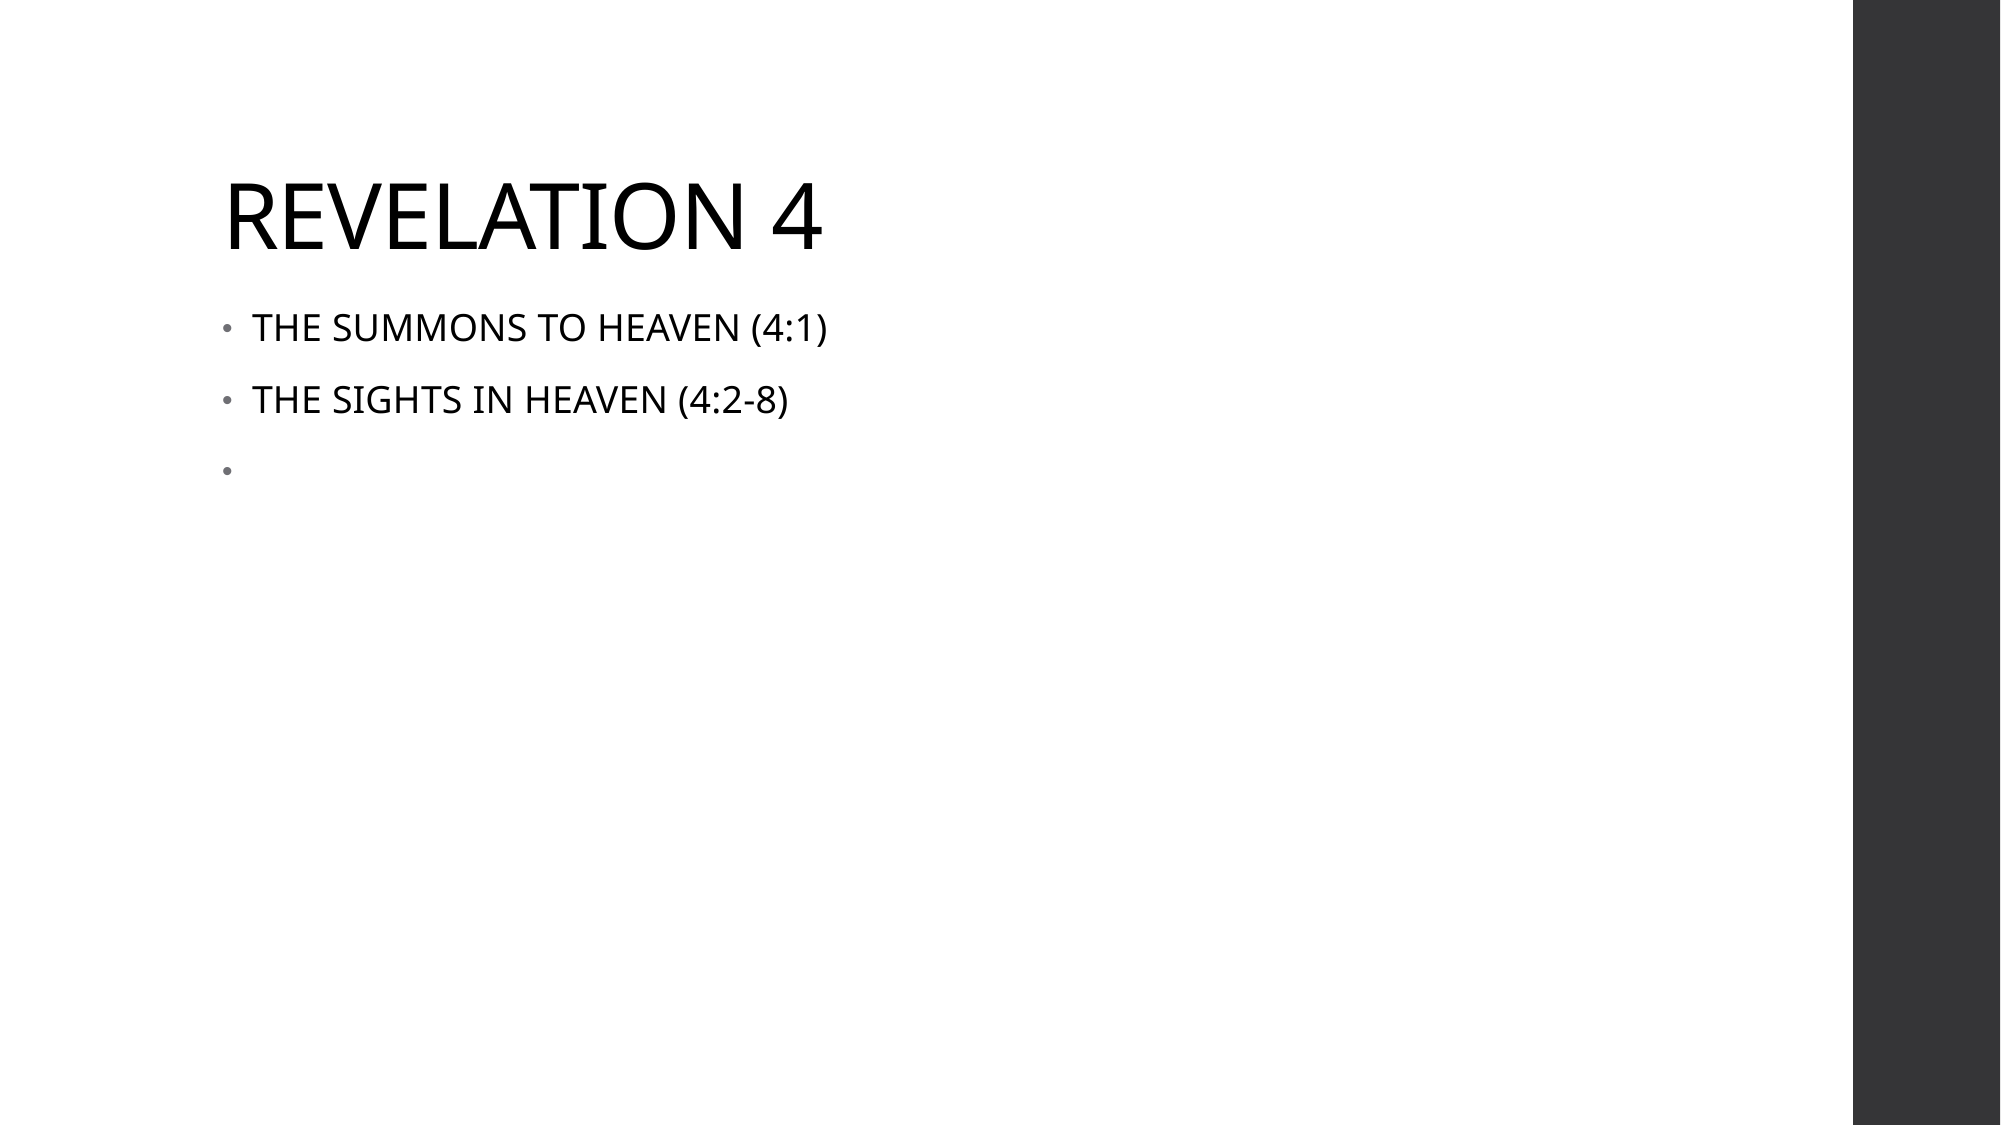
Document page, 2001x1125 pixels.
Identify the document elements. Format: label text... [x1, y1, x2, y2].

list THE SUMMONS TO HEAVEN (4:1) THE SIGHTS IN HEAVEN (4:2-8) [206, 299, 1617, 1014]
title REVELATION 4 [206, 60, 1797, 278]
